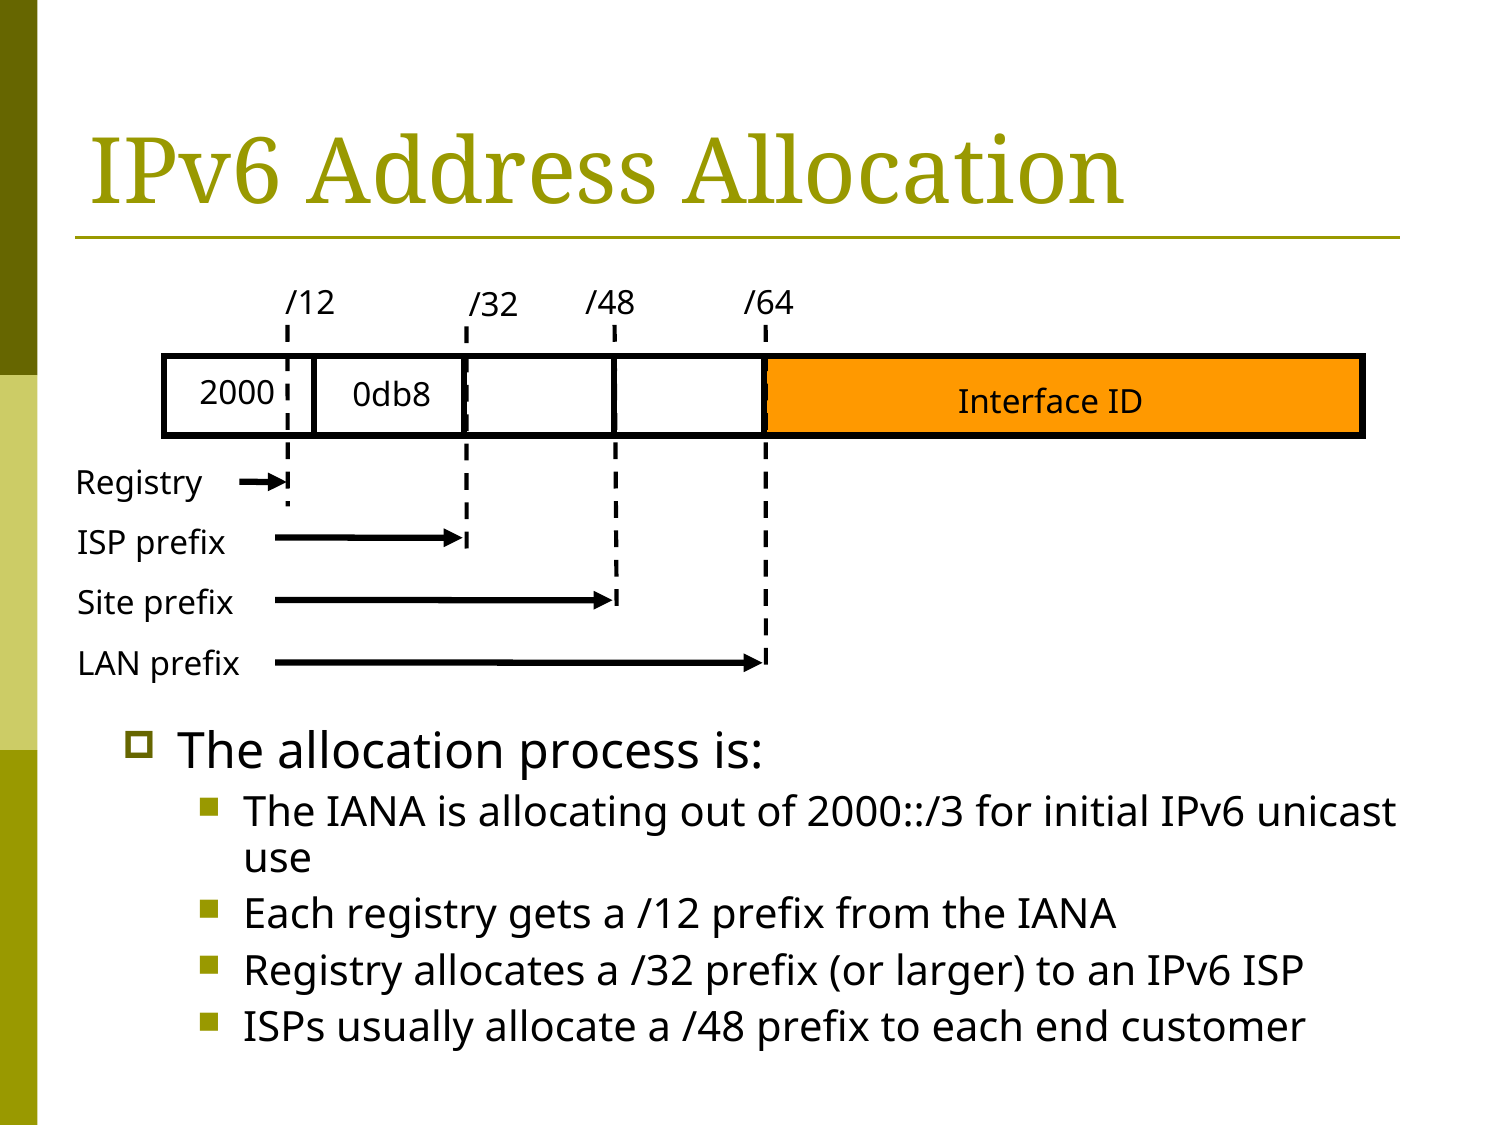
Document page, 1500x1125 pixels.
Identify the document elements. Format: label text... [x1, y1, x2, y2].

text_box /32 [445, 277, 542, 333]
text_box /64 [720, 274, 817, 331]
text_box ISP prefix [62, 514, 338, 570]
text_box 0db8 [322, 366, 453, 422]
text_box [763, 356, 1363, 436]
text_box Interface ID [946, 374, 1156, 427]
text_box LAN prefix [62, 635, 338, 691]
text_box /12 [262, 274, 359, 331]
text_box Site prefix [62, 574, 338, 631]
text_box 2000 [172, 364, 303, 420]
text_box Registry [60, 454, 336, 510]
title IPv6 Address Allocation [75, 45, 1426, 233]
list The allocation process is: The IANA is allocating out of 2000::/3 for initial IPv6 unicast use Each registry gets a /12 prefix from the IANA Registry allocates a /32 prefix (or larger) to an IPv6 ISP ISPs usually allocate a /48 prefix to each end customer [107, 712, 1450, 1105]
text_box /48 [562, 274, 659, 331]
